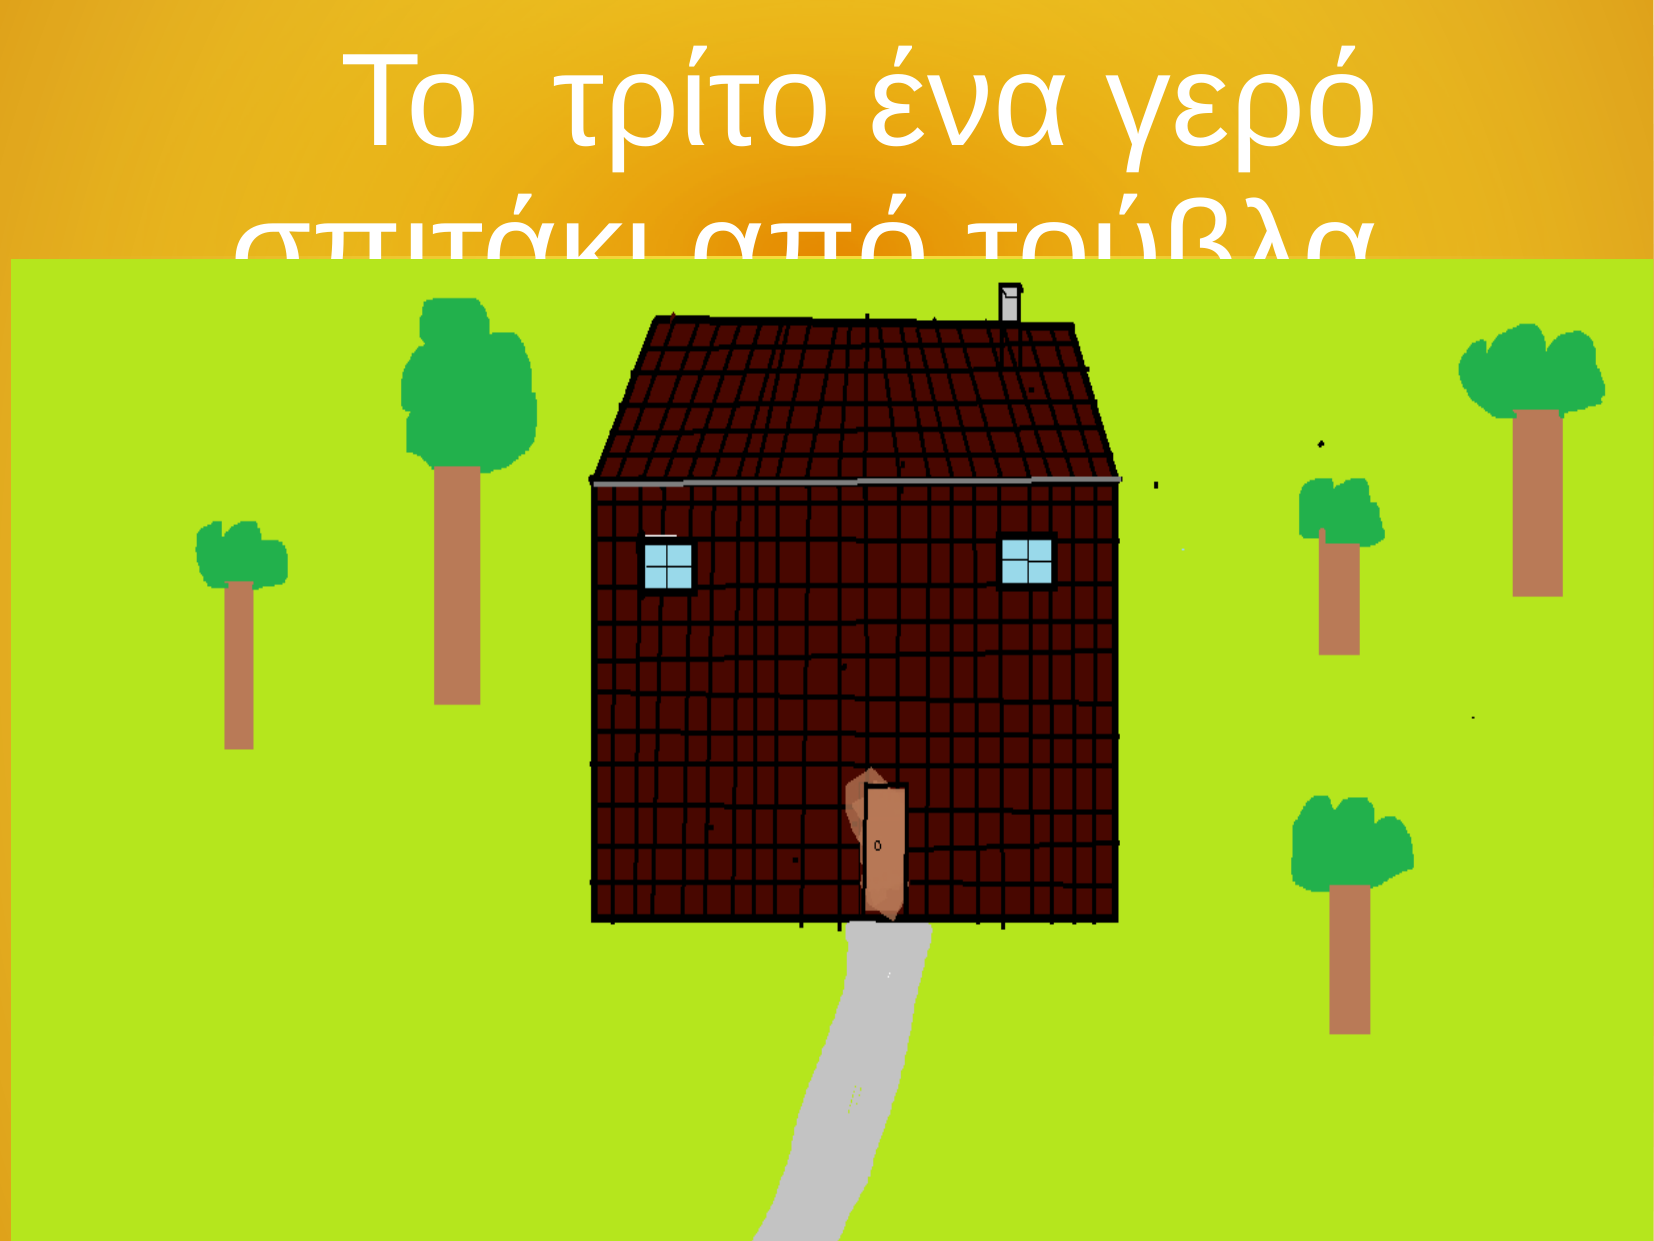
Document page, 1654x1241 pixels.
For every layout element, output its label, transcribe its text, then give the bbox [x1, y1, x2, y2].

picture [11, 259, 1654, 1241]
title Το τρίτο ένα γερό σπιτάκι από τούβλα. [78, 26, 1567, 259]
